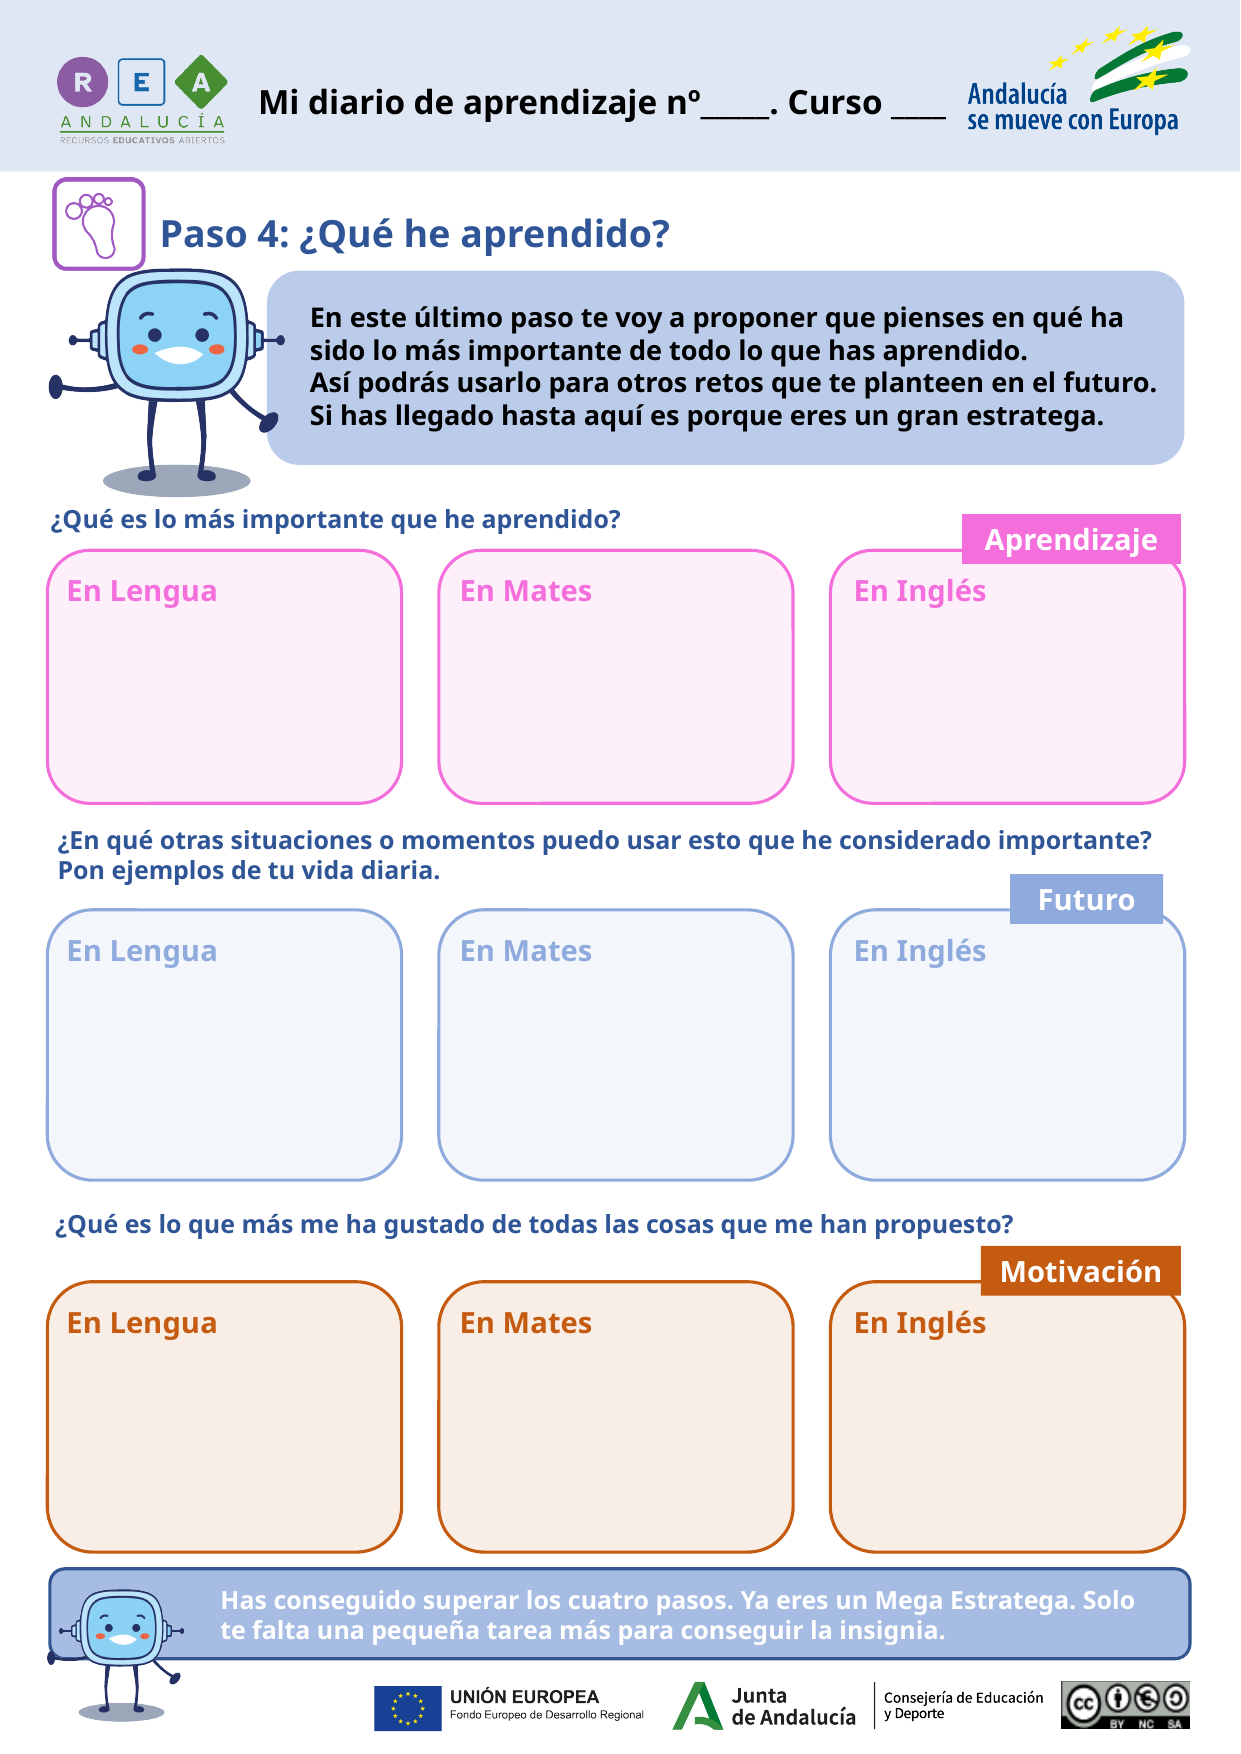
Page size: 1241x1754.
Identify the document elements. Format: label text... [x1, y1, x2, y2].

text_box Motivación [980, 1245, 1181, 1296]
picture [353, 1656, 1190, 1745]
text_box [438, 909, 794, 1181]
text_box Paso 4: ¿Qué he aprendido? [146, 202, 686, 263]
picture [43, 50, 241, 148]
text_box En Mates [444, 1296, 608, 1347]
text_box En Lengua [51, 1296, 233, 1347]
text_box Has conseguido superar los cuatro pasos. Ya eres un Mega Estratega. Solo te falta una pequeña tarea más para conseguir la insignia. [205, 1576, 1182, 1662]
text_box En Lengua [51, 924, 233, 975]
text_box [206, 1568, 1191, 1657]
picture [28, 177, 322, 525]
text_box [830, 550, 1185, 804]
text_box [830, 909, 1185, 1181]
picture [961, 23, 1197, 141]
text_box [47, 1281, 402, 1553]
text_box [842, 1281, 980, 1296]
text_box ¿En qué otras situaciones o momentos puedo usar esto que he considerado importante? Pon ejemplos de tu vida diaria. [42, 817, 1190, 892]
text_box En Lengua [51, 565, 233, 615]
picture [35, 1567, 206, 1738]
text_box [0, 0, 1240, 172]
text_box En Mates [444, 565, 608, 615]
text_box Aprendizaje [962, 514, 1181, 564]
text_box [47, 909, 402, 1181]
text_box En Inglés [838, 924, 1002, 975]
text_box En este último paso te voy a proponer que pienses en qué ha sido lo más importante de todo lo que has aprendido. Así podrás usarlo para otros retos que te planteen en el futuro. Si has llegado hasta aquí es porque eres un gran estratega. [322, 293, 1173, 439]
text_box ¿Qué es lo más importante que he aprendido? [35, 496, 637, 542]
text_box En Mates [444, 924, 608, 975]
text_box [830, 1296, 1185, 1553]
text_box [438, 550, 794, 804]
text_box En Inglés [838, 1296, 1002, 1347]
text_box En Inglés [838, 565, 1002, 615]
text_box [322, 270, 1185, 465]
text_box Mi diario de aprendizaje nº_____. Curso ____ [243, 73, 961, 129]
text_box [47, 550, 402, 804]
text_box Futuro [1010, 874, 1164, 924]
text_box [438, 1281, 794, 1553]
text_box ¿Qué es lo que más me ha gustado de todas las cosas que me han propuesto? [40, 1200, 1031, 1246]
